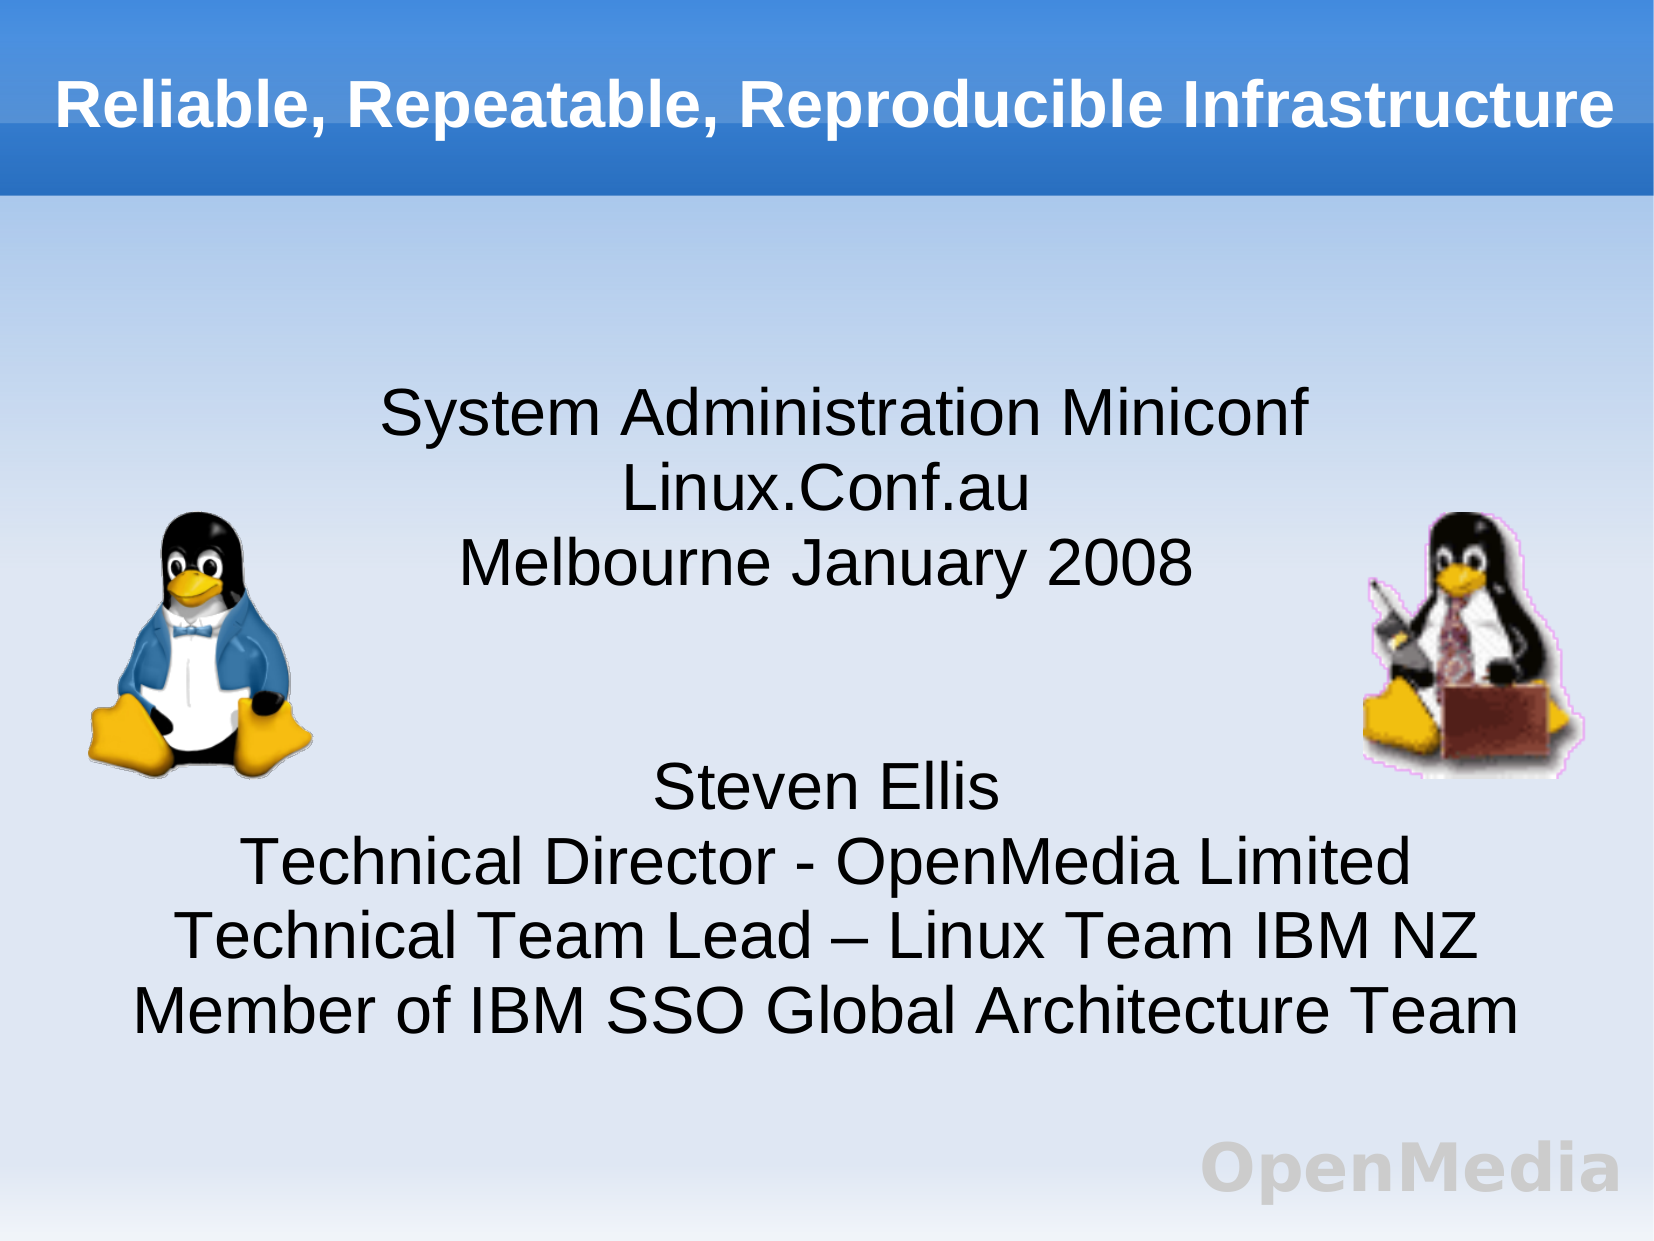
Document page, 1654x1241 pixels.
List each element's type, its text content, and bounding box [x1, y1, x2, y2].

subtitle System Administration Miniconf Linux.Conf.au Melbourne January 2008 Steven Ellis Technical Director - OpenMedia Limited Technical Team Lead – Linux Team IBM NZ Member of IBM SSO Global Architecture Team [82, 290, 1571, 1109]
title Reliable, Repeatable, Reproducible Infrastructure [17, 0, 1654, 208]
picture [0, 0, 1654, 1241]
